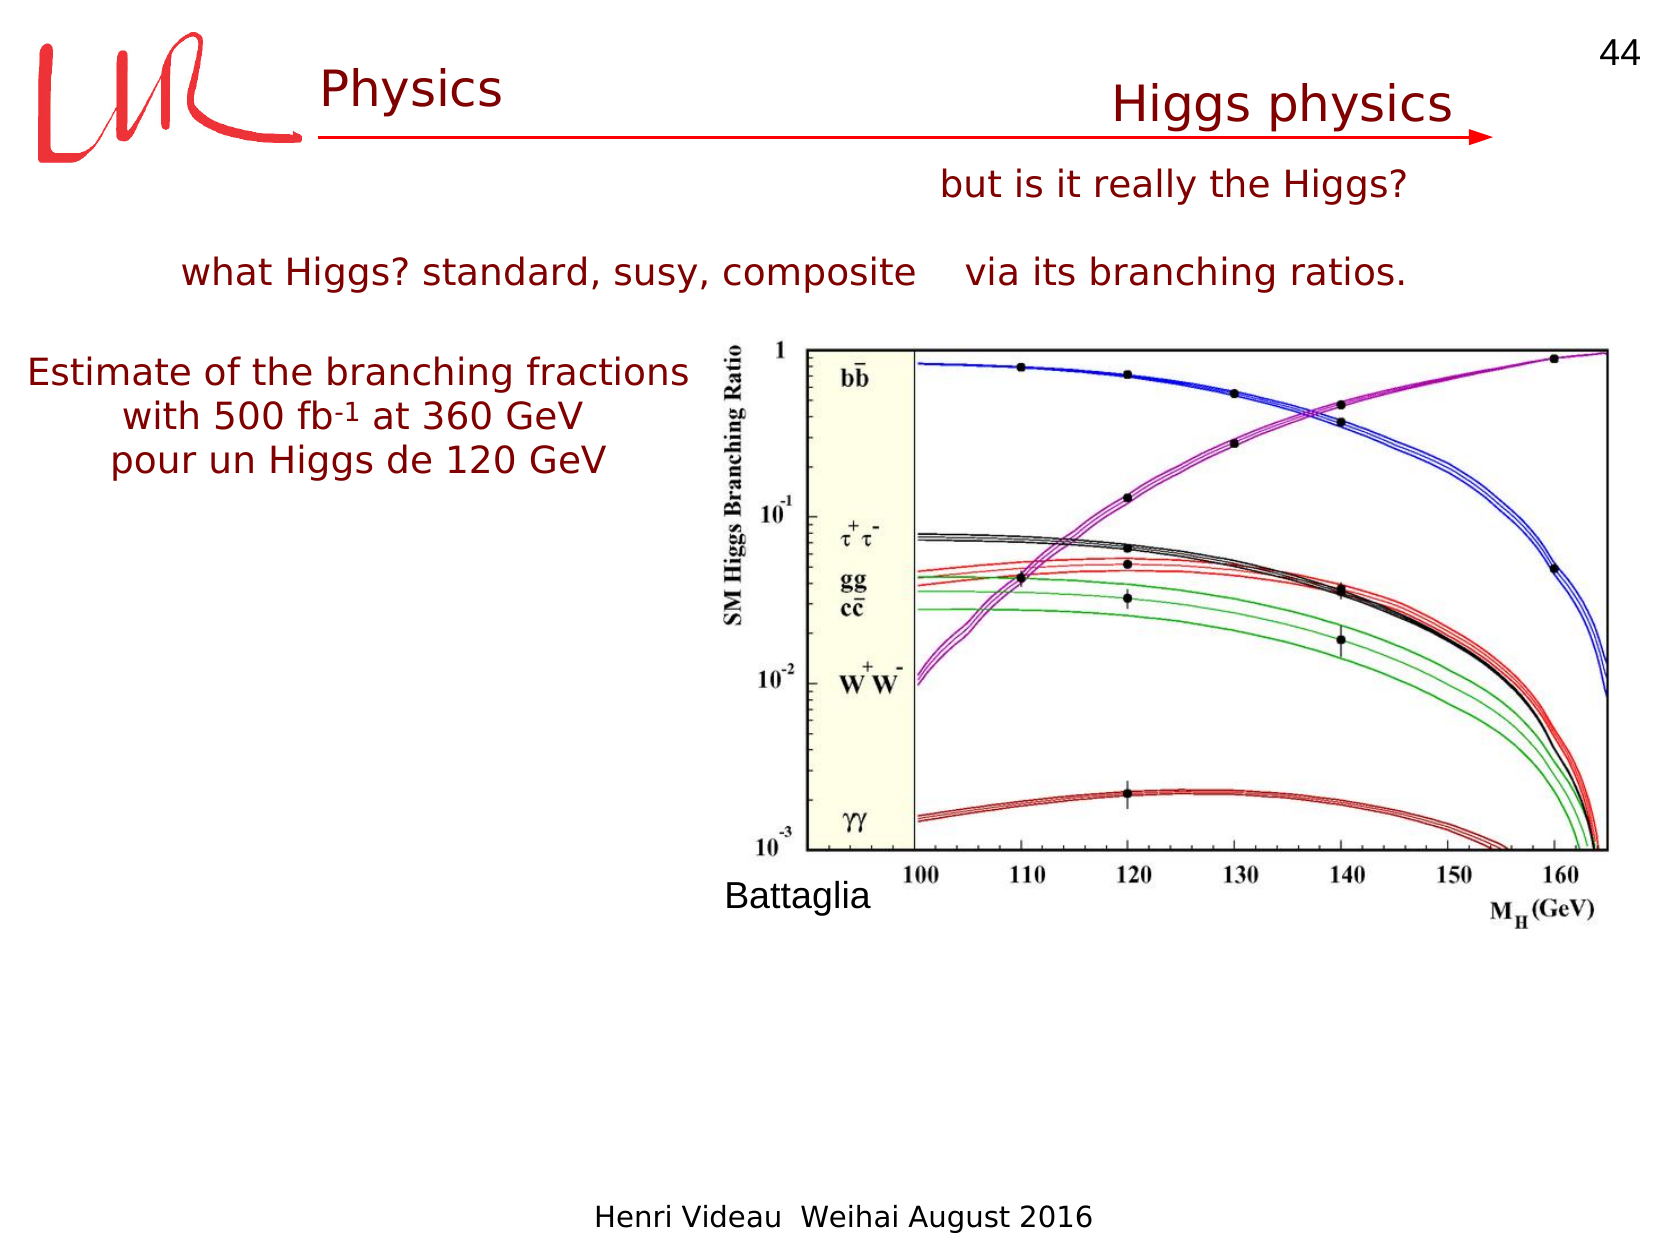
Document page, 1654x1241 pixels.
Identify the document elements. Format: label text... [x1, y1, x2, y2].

text_box but is it really the Higgs? what Higgs? standard, susy, composite via its branching ratios. [180, 162, 1500, 295]
text_box Higgs physics [1111, 74, 1456, 134]
picture [38, 32, 302, 163]
picture [722, 328, 1611, 929]
text_box Battaglia [724, 875, 872, 918]
text_box Estimate of the branching fractions with 500 fb-1 at 360 GeV pour un Higgs de 120 GeV [26, 350, 693, 484]
